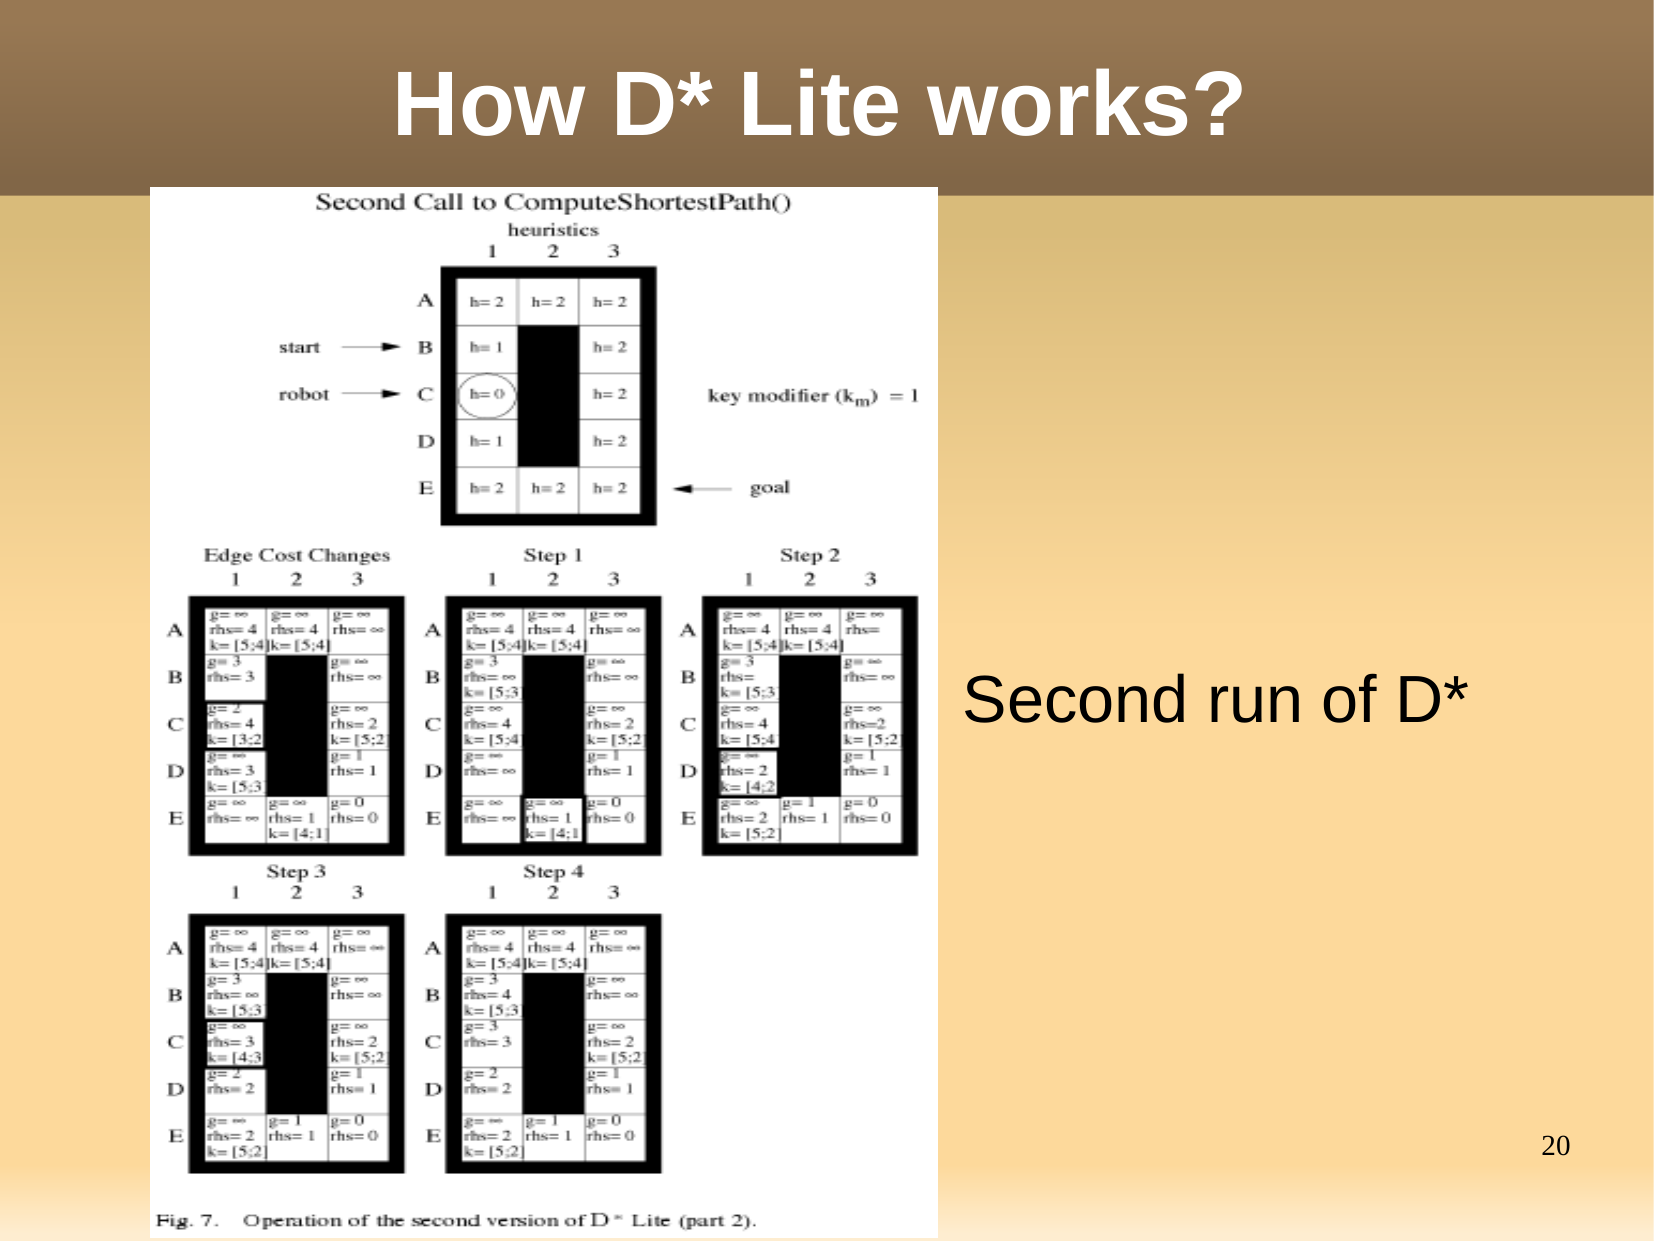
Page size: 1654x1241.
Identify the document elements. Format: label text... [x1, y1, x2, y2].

subtitle Second run of D* [938, 290, 1571, 1109]
title How D* Lite works? [76, 0, 1565, 208]
picture [0, 0, 1654, 1241]
